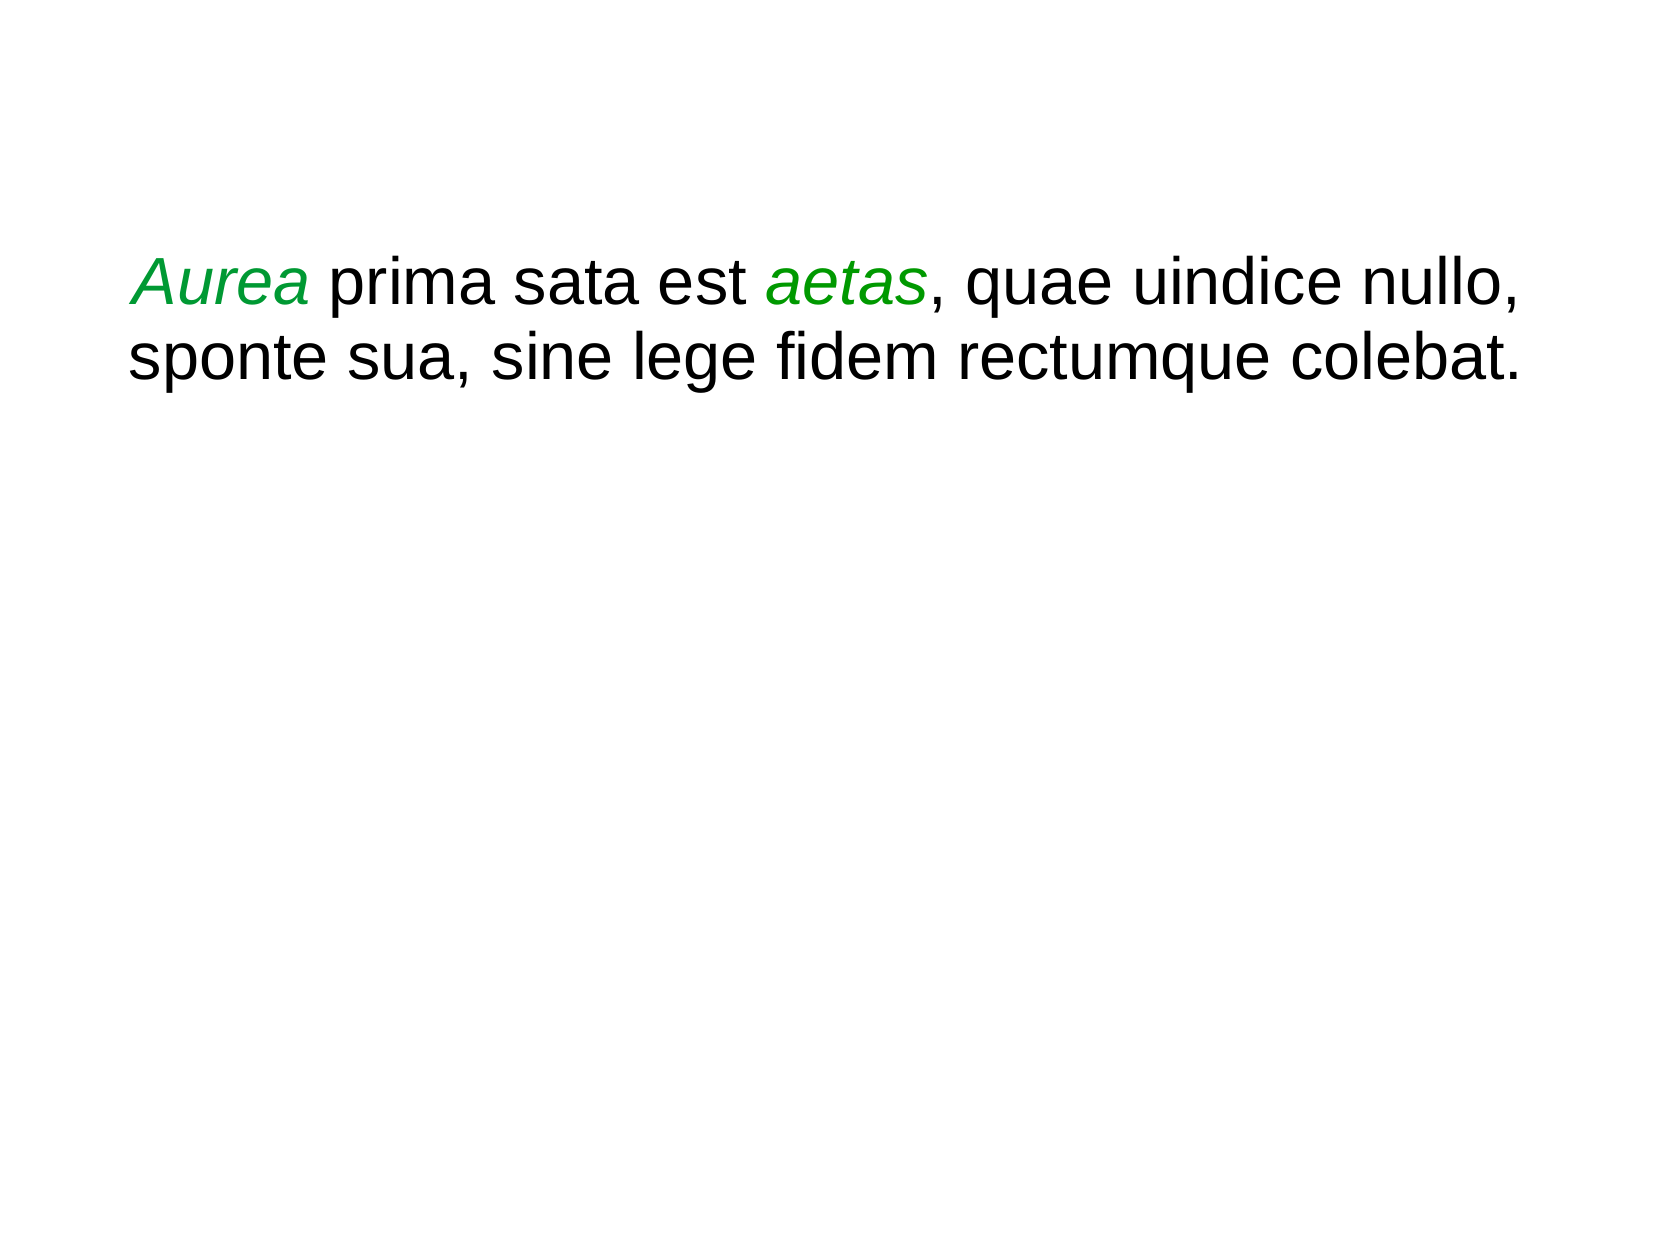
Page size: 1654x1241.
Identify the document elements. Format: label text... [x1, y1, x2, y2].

title Aurea prima sata est aetas, quae uindice nullo, sponte sua, sine lege fidem rectumque colebat. [47, 35, 1607, 603]
